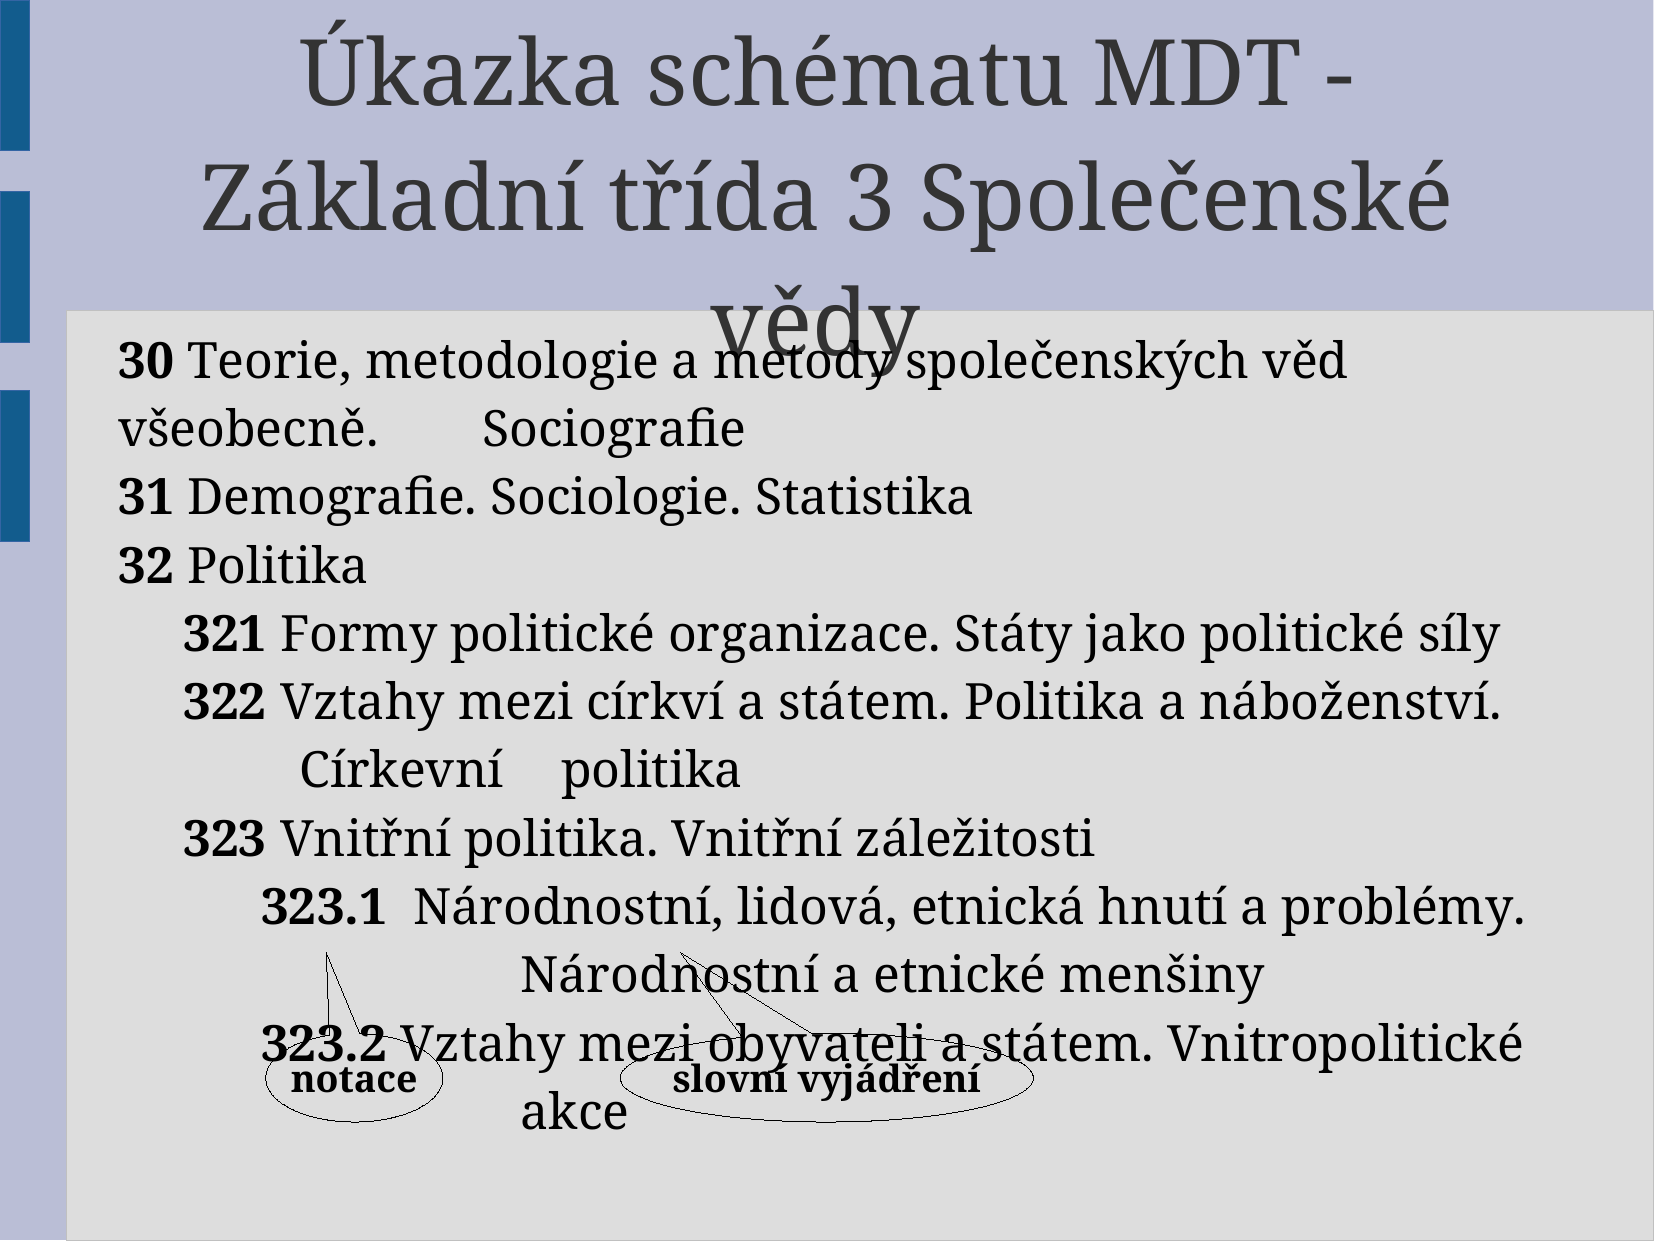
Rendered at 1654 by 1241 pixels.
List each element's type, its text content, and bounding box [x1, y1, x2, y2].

text_box slovní vyjádření [620, 952, 1034, 1123]
text_box notace [265, 952, 443, 1123]
list 30 Teorie, metodologie a metody společenských věd všeobecně. Sociografie 31 Demografie. Sociologie. Statistika 32 Politika 321 Formy politické organizace. Státy jako politické síly 322 Vztahy mezi církví a státem. Politika a náboženství. Církevní politika 323 Vnitřní politika. Vnitřní záležitosti 323.1 Národnostní, lidová, etnická hnutí a problémy. Národnostní a etnické menšiny 323.2 Vztahy mezi obyvateli a státem. Vnitropolitické akce http://www.nkp.cz/pages/page.php3?page=fond_vseobec_pomzn1.htm [118, 324, 1531, 1241]
title Úkazka schématu MDT - Základní třída 3 Společenské vědy [121, 90, 1534, 299]
